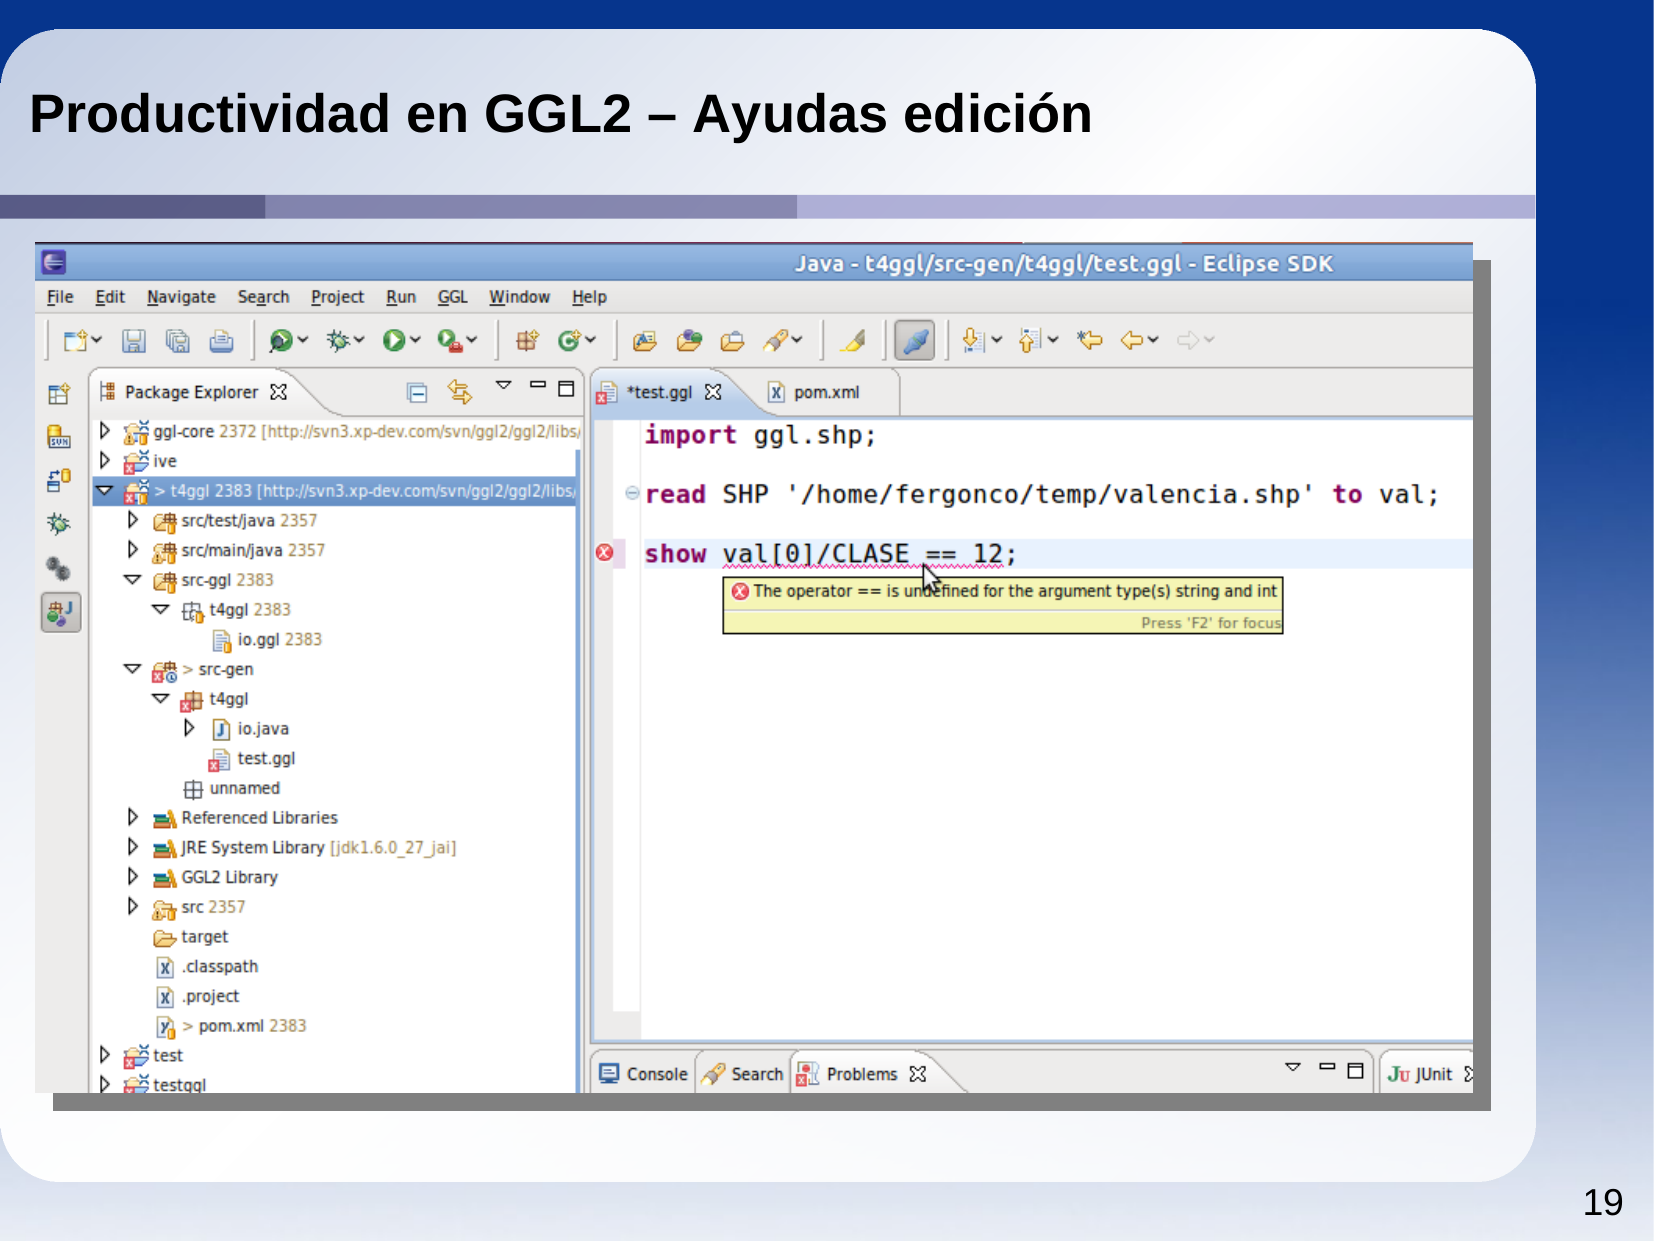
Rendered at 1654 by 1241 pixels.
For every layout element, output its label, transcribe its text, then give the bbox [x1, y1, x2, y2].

title Productividad en GGL2 – Ayudas edición [29, 49, 1506, 178]
picture [35, 242, 1473, 1093]
picture [0, 0, 1654, 1241]
